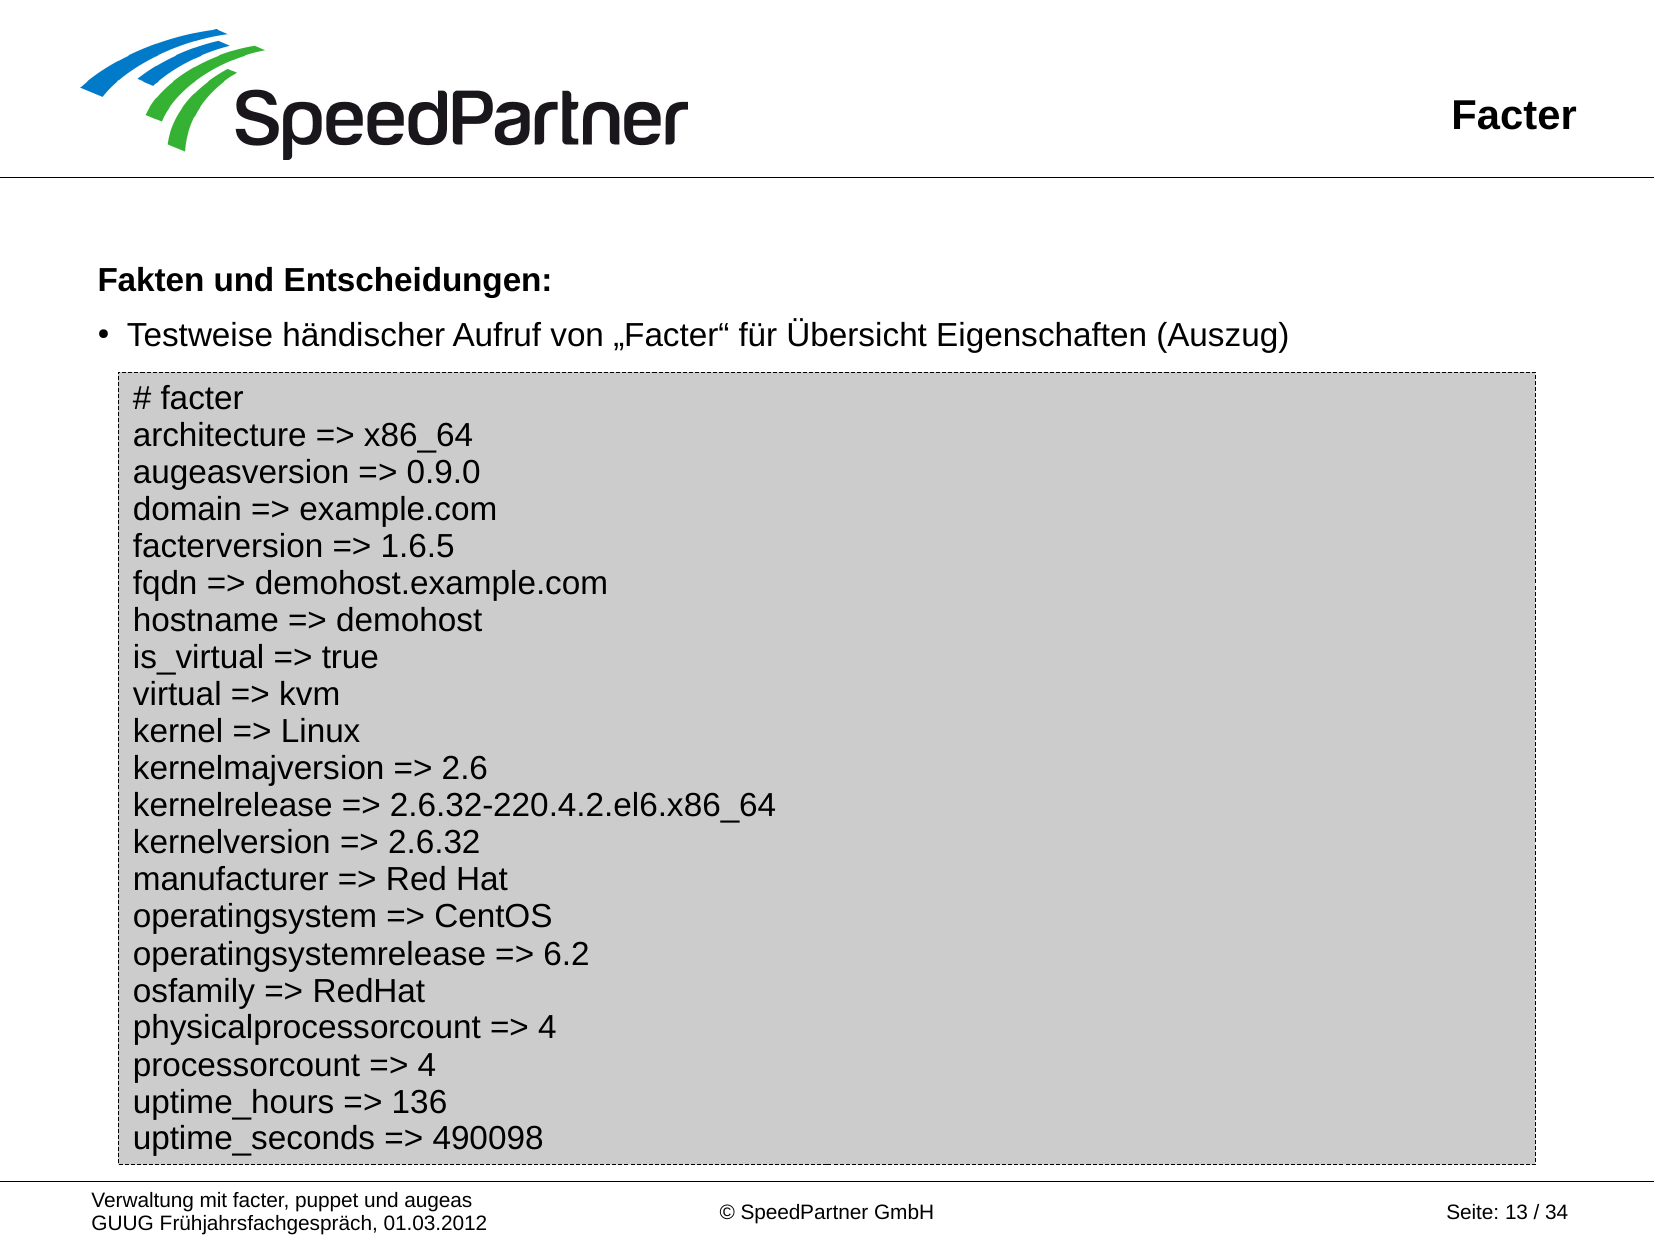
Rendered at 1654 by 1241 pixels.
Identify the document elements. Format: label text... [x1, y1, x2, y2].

text_box Fakten und Entscheidungen: Testweise händischer Aufruf von „Facter“ für Übersicht Eigenschaften (Auszug) [82, 253, 1565, 1177]
picture [80, 29, 688, 160]
text_box # facter architecture => x86_64 augeasversion => 0.9.0 domain => example.com facterversion => 1.6.5 fqdn => demohost.example.com hostname => demohost is_virtual => true virtual => kvm kernel => Linux kernelmajversion => 2.6 kernelrelease => 2.6.32-220.4.2.el6.x86_64 kernelversion => 2.6.32 manufacturer => Red Hat operatingsystem => CentOS operatingsystemrelease => 6.2 osfamily => RedHat physicalprocessorcount => 4 processorcount => 4 uptime_hours => 136 uptime_seconds => 490098 [118, 372, 1536, 1165]
title Facter [590, 70, 1577, 160]
